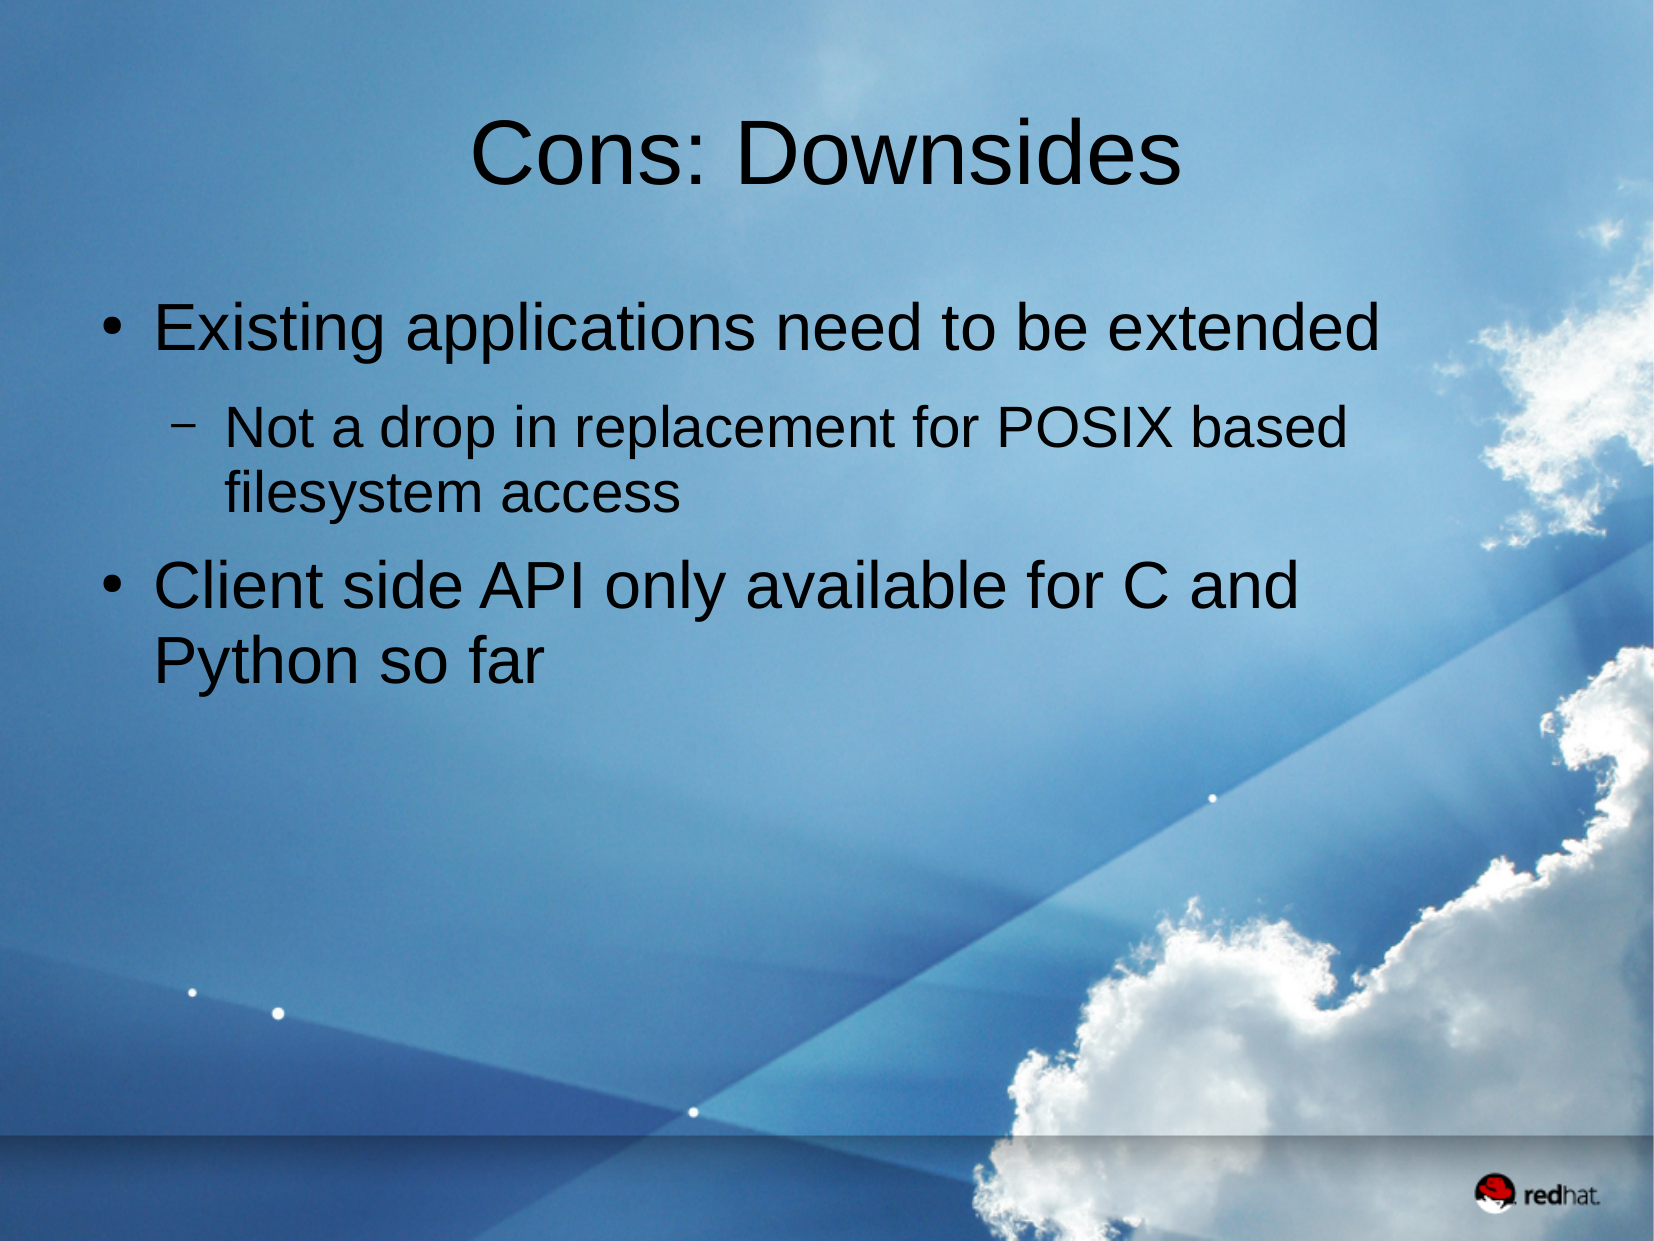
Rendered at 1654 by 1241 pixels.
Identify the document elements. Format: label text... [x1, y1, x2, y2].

title Cons: Downsides [82, 49, 1571, 257]
list Existing applications need to be extended Not a drop in replacement for POSIX based filesystem access Client side API only available for C and Python so far [82, 290, 1571, 1010]
picture [0, 0, 1654, 1241]
